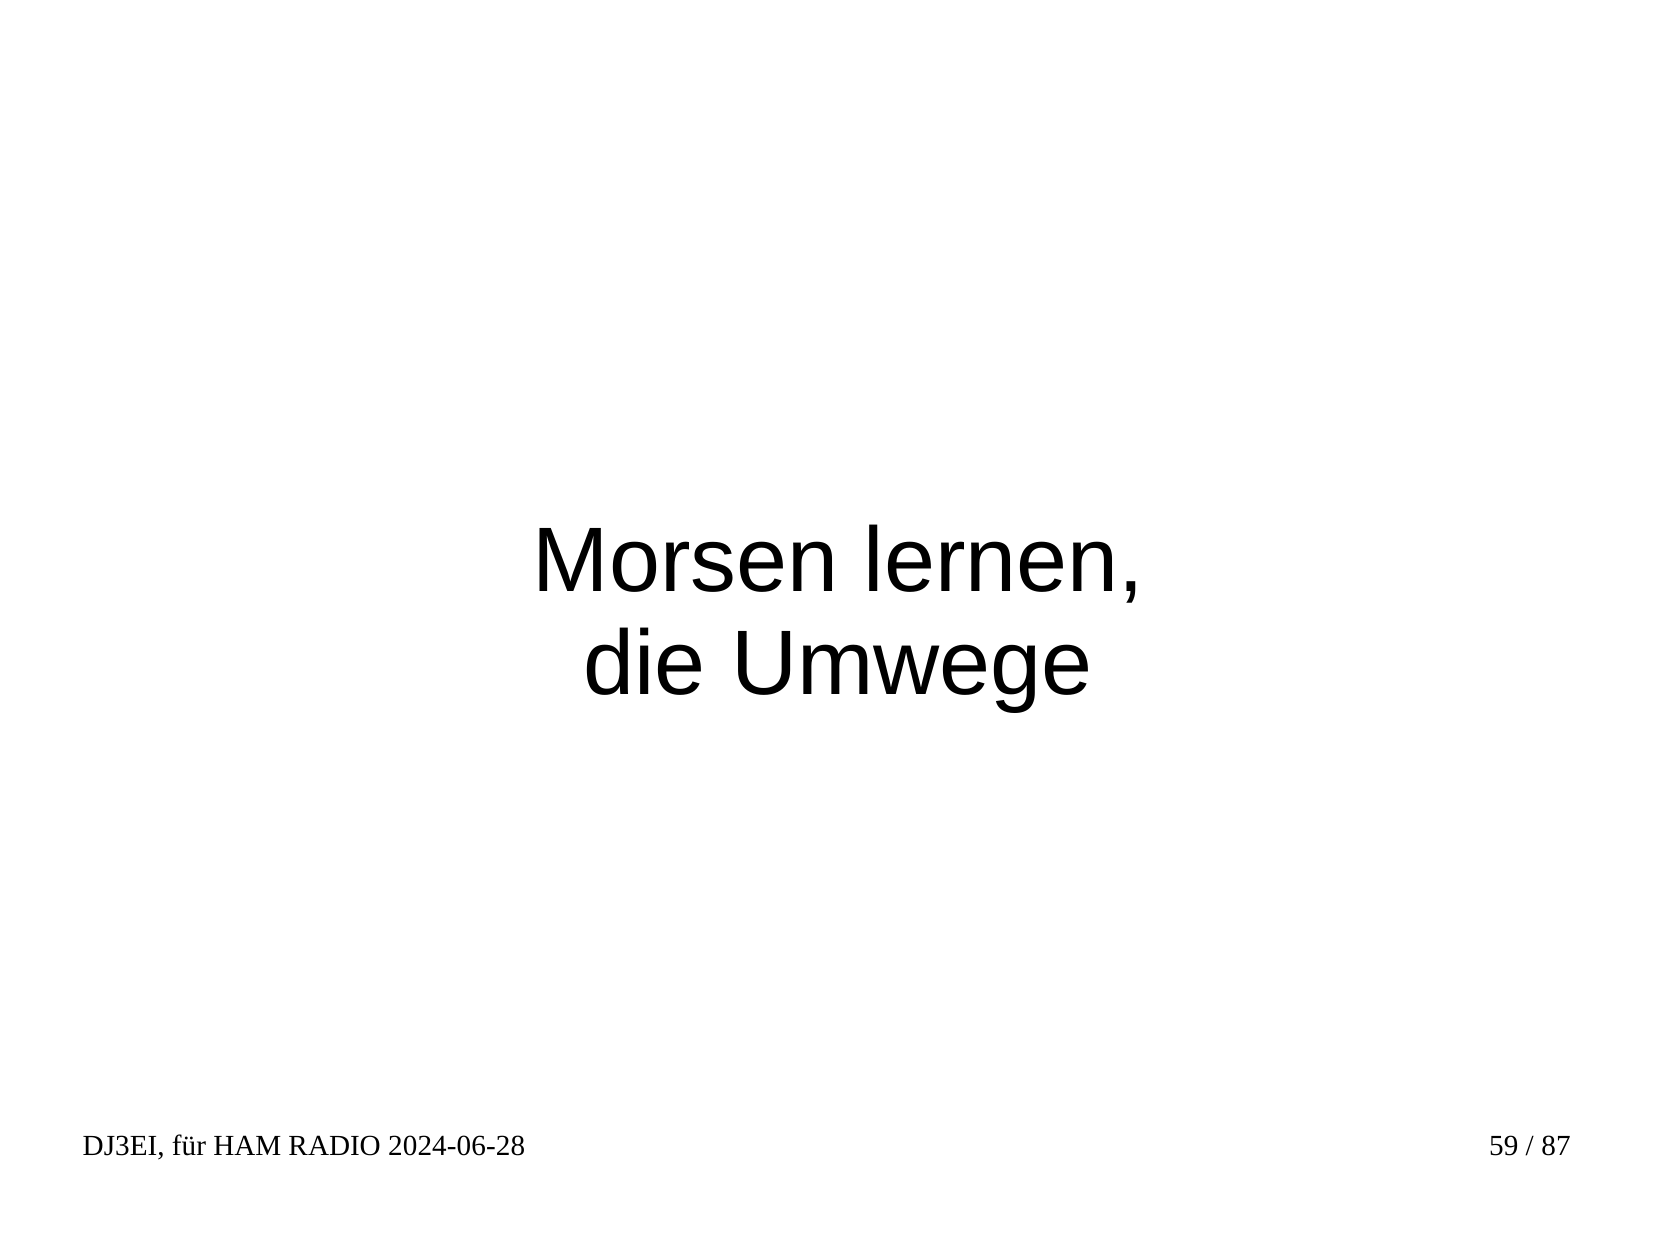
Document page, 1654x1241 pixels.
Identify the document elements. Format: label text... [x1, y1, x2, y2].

title Morsen lernen, die Umwege [94, 507, 1583, 715]
